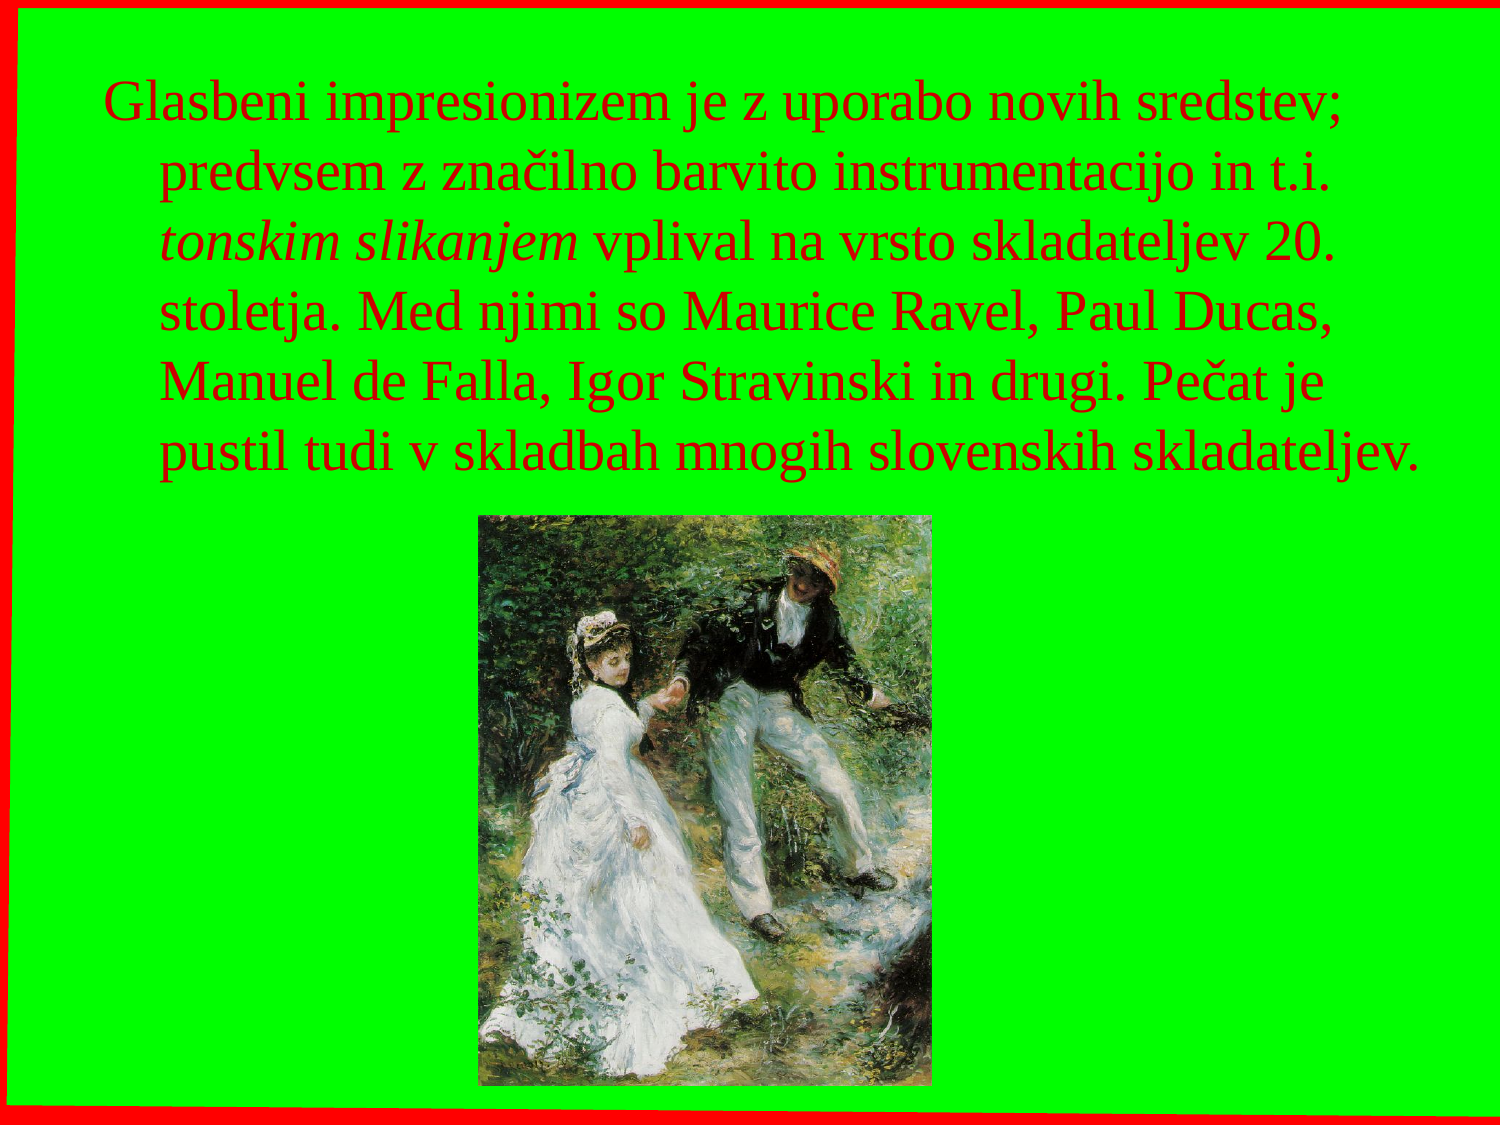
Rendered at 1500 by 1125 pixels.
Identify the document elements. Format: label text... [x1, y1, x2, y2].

list Glasbeni impresionizem je z uporabo novih sredstev; predvsem z značilno barvito instrumentacijo in t.i. tonskim slikanjem vplival na vrsto skladateljev 20. stoletja. Med njimi so Maurice Ravel, Paul Ducas, Manuel de Falla, Igor Stravinski in drugi. Pečat je pustil tudi v skladbah mnogih slovenskih skladateljev. [88, 54, 1439, 798]
picture [478, 515, 932, 1086]
